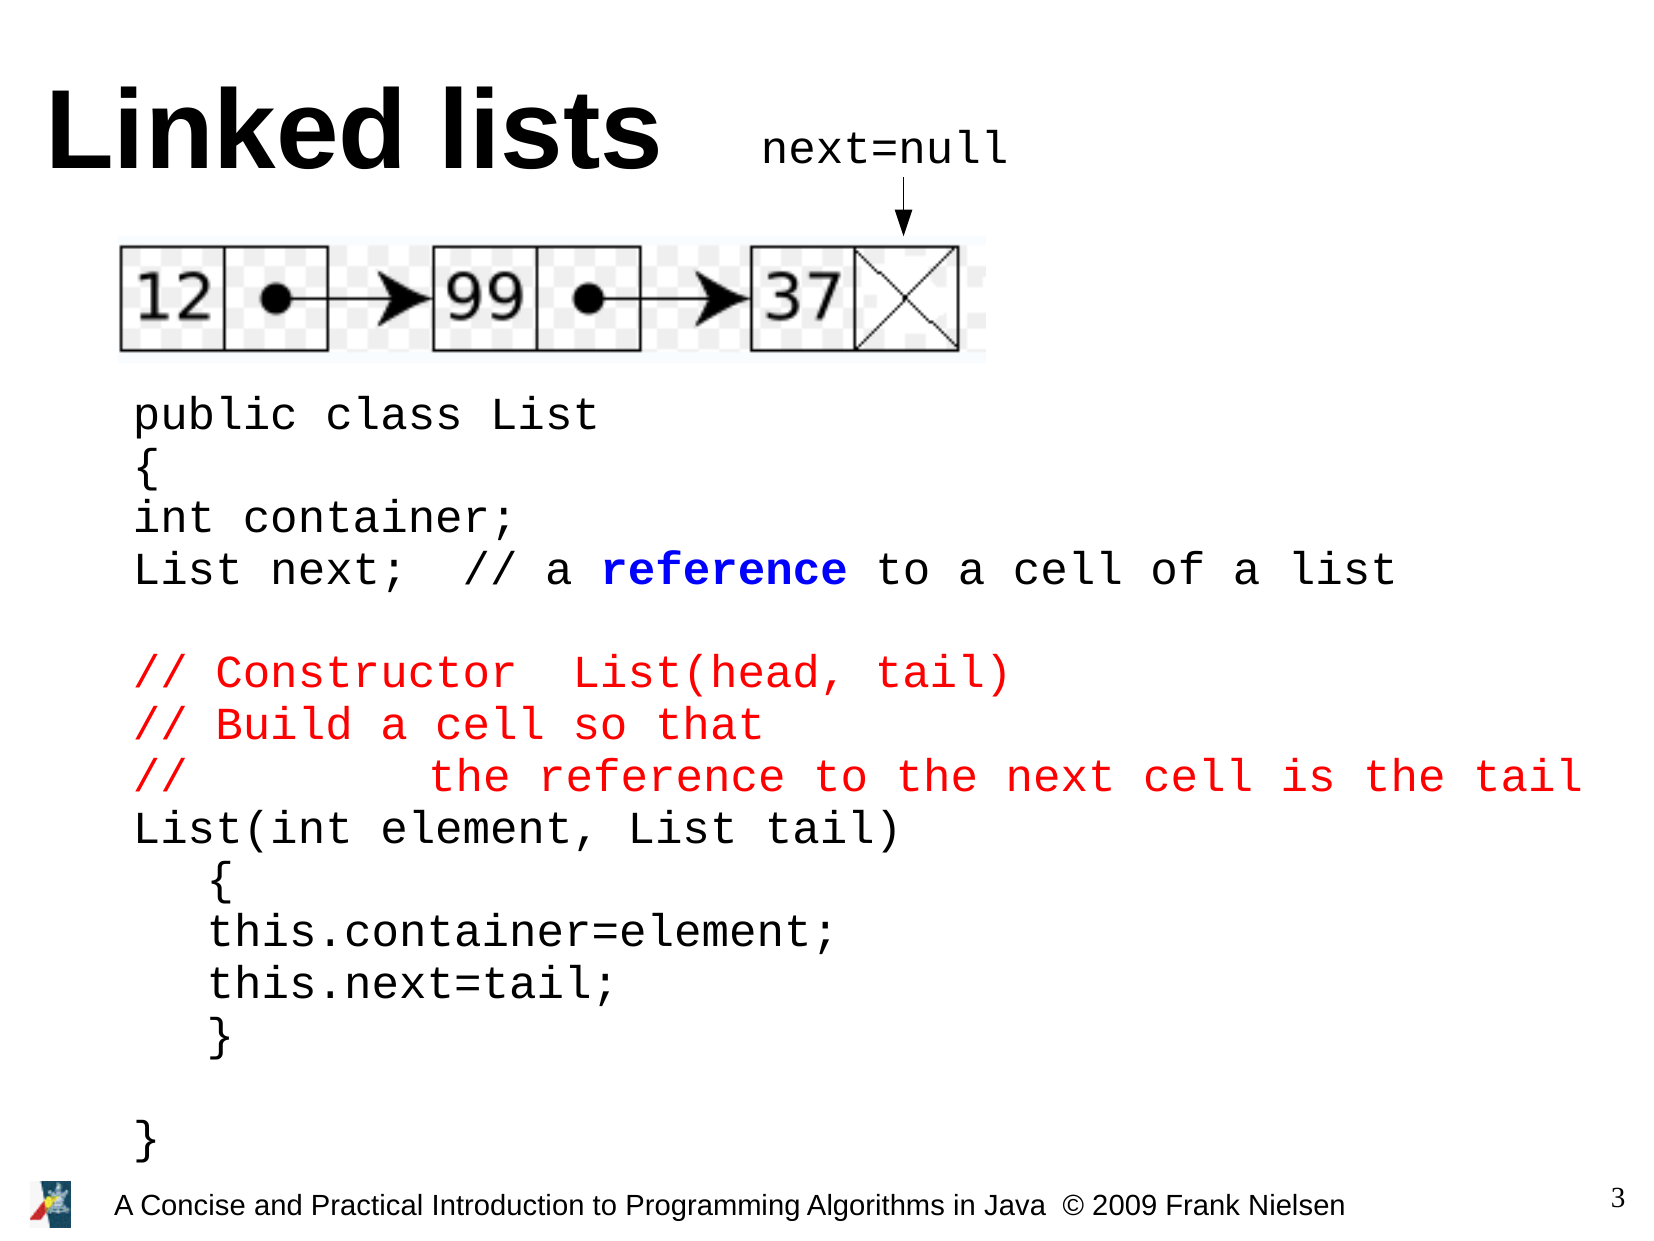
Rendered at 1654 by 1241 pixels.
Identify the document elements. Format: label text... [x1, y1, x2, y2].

text_box public class List { int container; List next; // a reference to a cell of a list // Constructor List(head, tail) // Build a cell so that // the reference to the next cell is the tail List(int element, List tail) { this.container=element; this.next=tail; } } [118, 383, 1599, 1134]
text_box next=null [746, 118, 1063, 182]
picture [29, 1181, 71, 1228]
picture [118, 236, 986, 363]
text_box Linked lists [30, 59, 679, 200]
